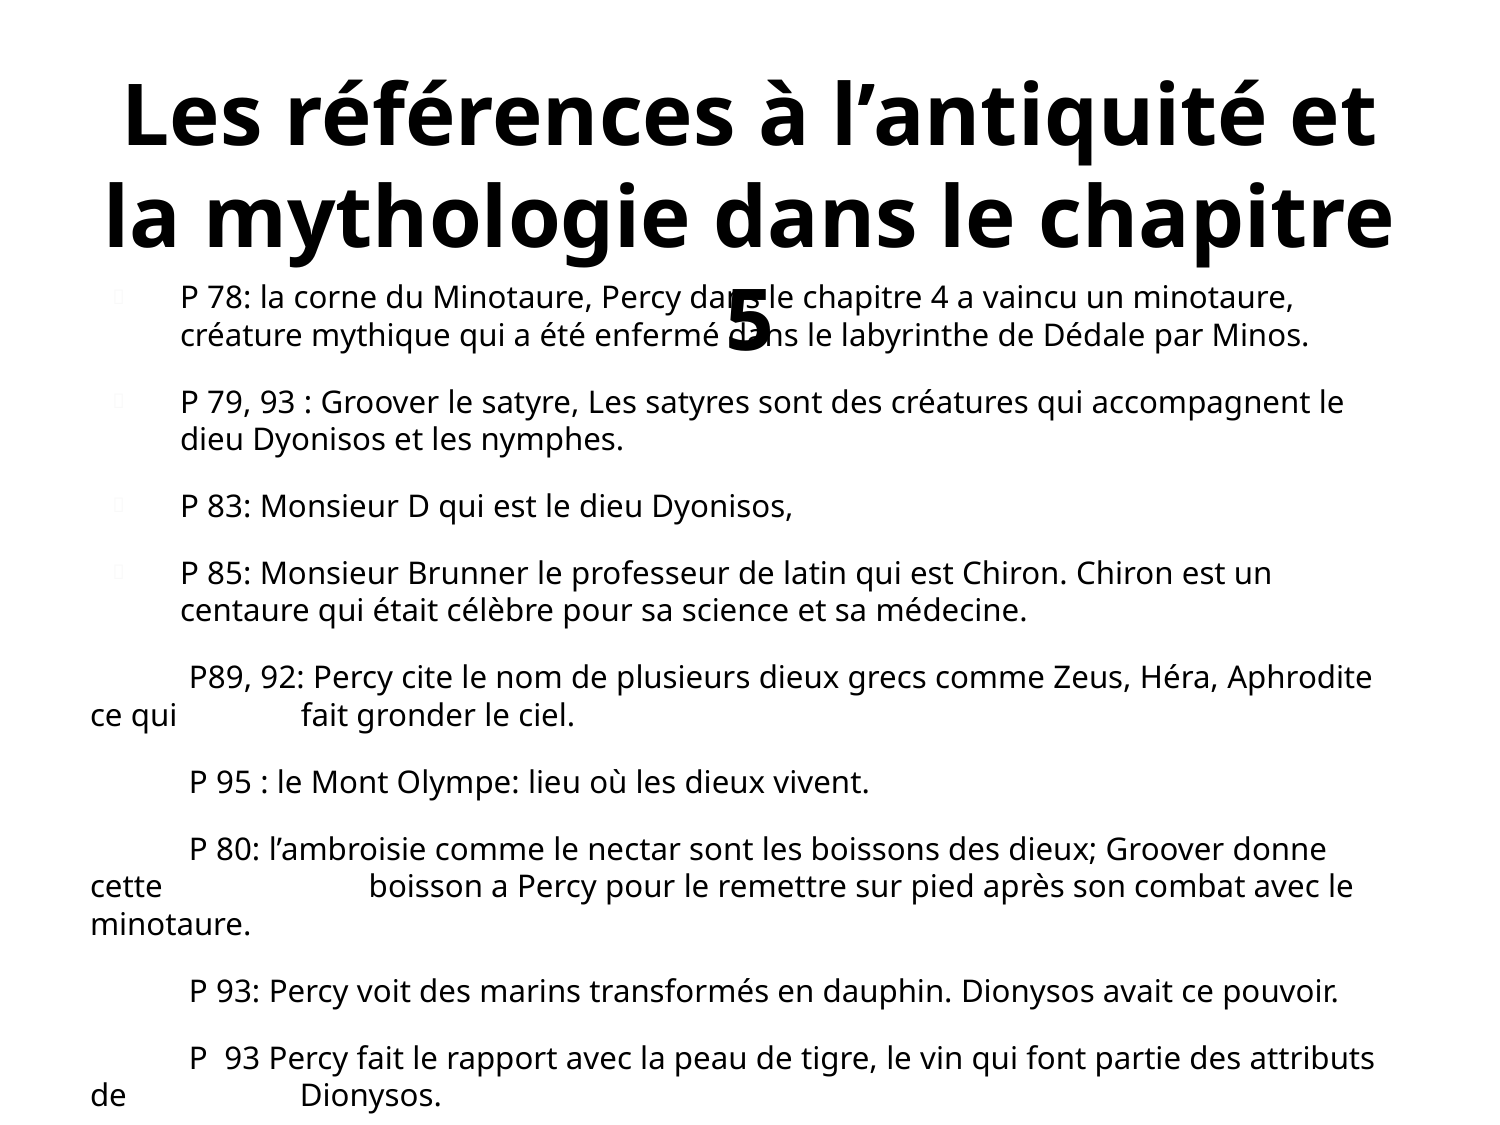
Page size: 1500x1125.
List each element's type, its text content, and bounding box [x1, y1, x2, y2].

title Les références à l’antiquité et la mythologie dans le chapitre 5 [75, 45, 1425, 262]
list P 78: la corne du Minotaure, Percy dans le chapitre 4 a vaincu un minotaure, créature mythique qui a été enfermé dans le labyrinthe de Dédale par Minos. P 79, 93 : Groover le satyre, Les satyres sont des créatures qui accompagnent le dieu Dyonisos et les nymphes. P 83: Monsieur D qui est le dieu Dyonisos, P 85: Monsieur Brunner le professeur de latin qui est Chiron. Chiron est un centaure qui était célèbre pour sa science et sa médecine. P89, 92: Percy cite le nom de plusieurs dieux grecs comme Zeus, Héra, Aphrodite ce qui fait gronder le ciel. P 95 : le Mont Olympe: lieu où les dieux vivent. P 80: l’ambroisie comme le nectar sont les boissons des dieux; Groover donne cette boisson a Percy pour le remettre sur pied après son combat avec le minotaure. P 93: Percy voit des marins transformés en dauphin. Dionysos avait ce pouvoir. P 93 Percy fait le rapport avec la peau de tigre, le vin qui font partie des attributs de Dionysos. [75, 262, 1425, 1125]
